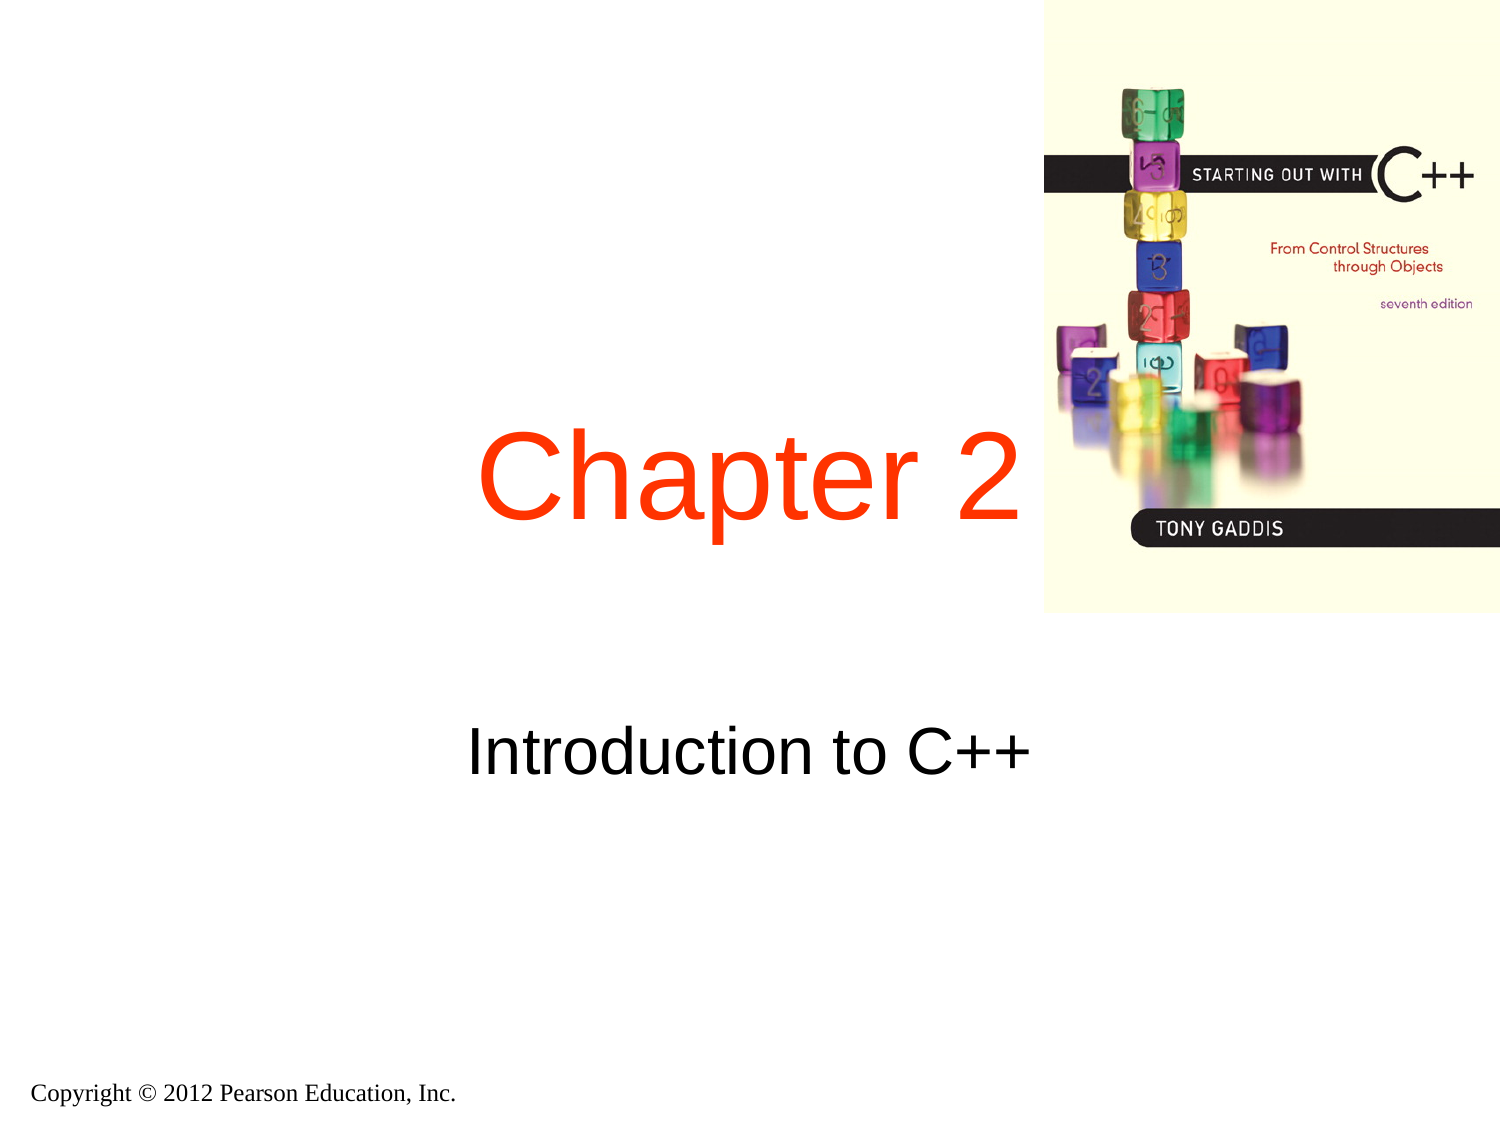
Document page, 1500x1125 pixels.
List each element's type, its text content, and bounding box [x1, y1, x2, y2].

title Chapter 2 [300, 349, 1201, 591]
picture [1044, 0, 1500, 613]
subtitle Introduction to C++ [225, 699, 1276, 988]
